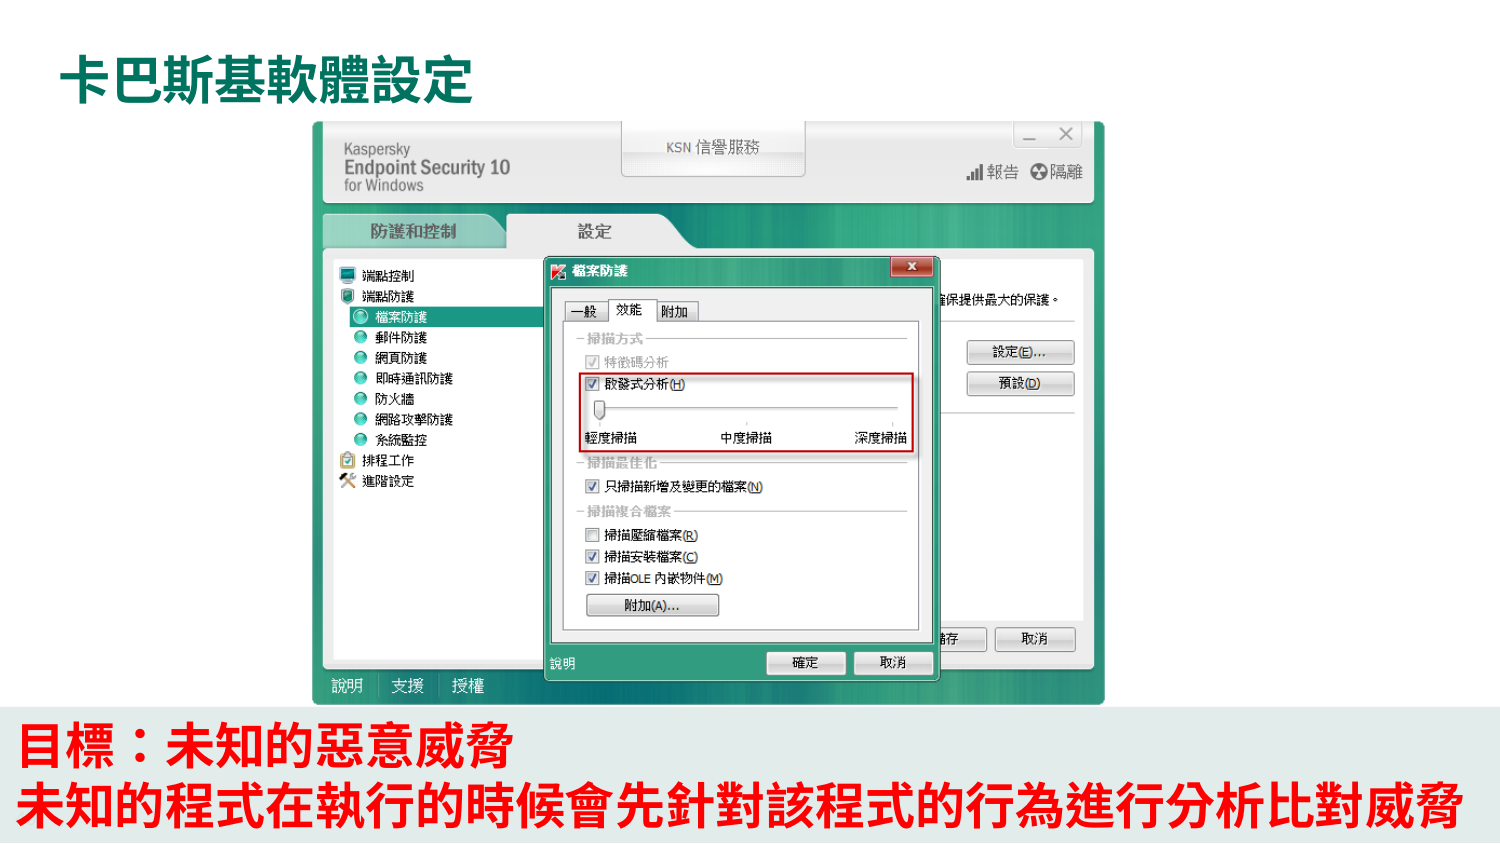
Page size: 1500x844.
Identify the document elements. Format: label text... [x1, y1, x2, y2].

picture [312, 121, 1105, 705]
title 卡巴斯基軟體設定 [58, 48, 1442, 162]
text_box 目標：未知的惡意威脅 未知的程式在執行的時候會先針對該程式的行為進行分析比對威脅 [0, 706, 1500, 844]
